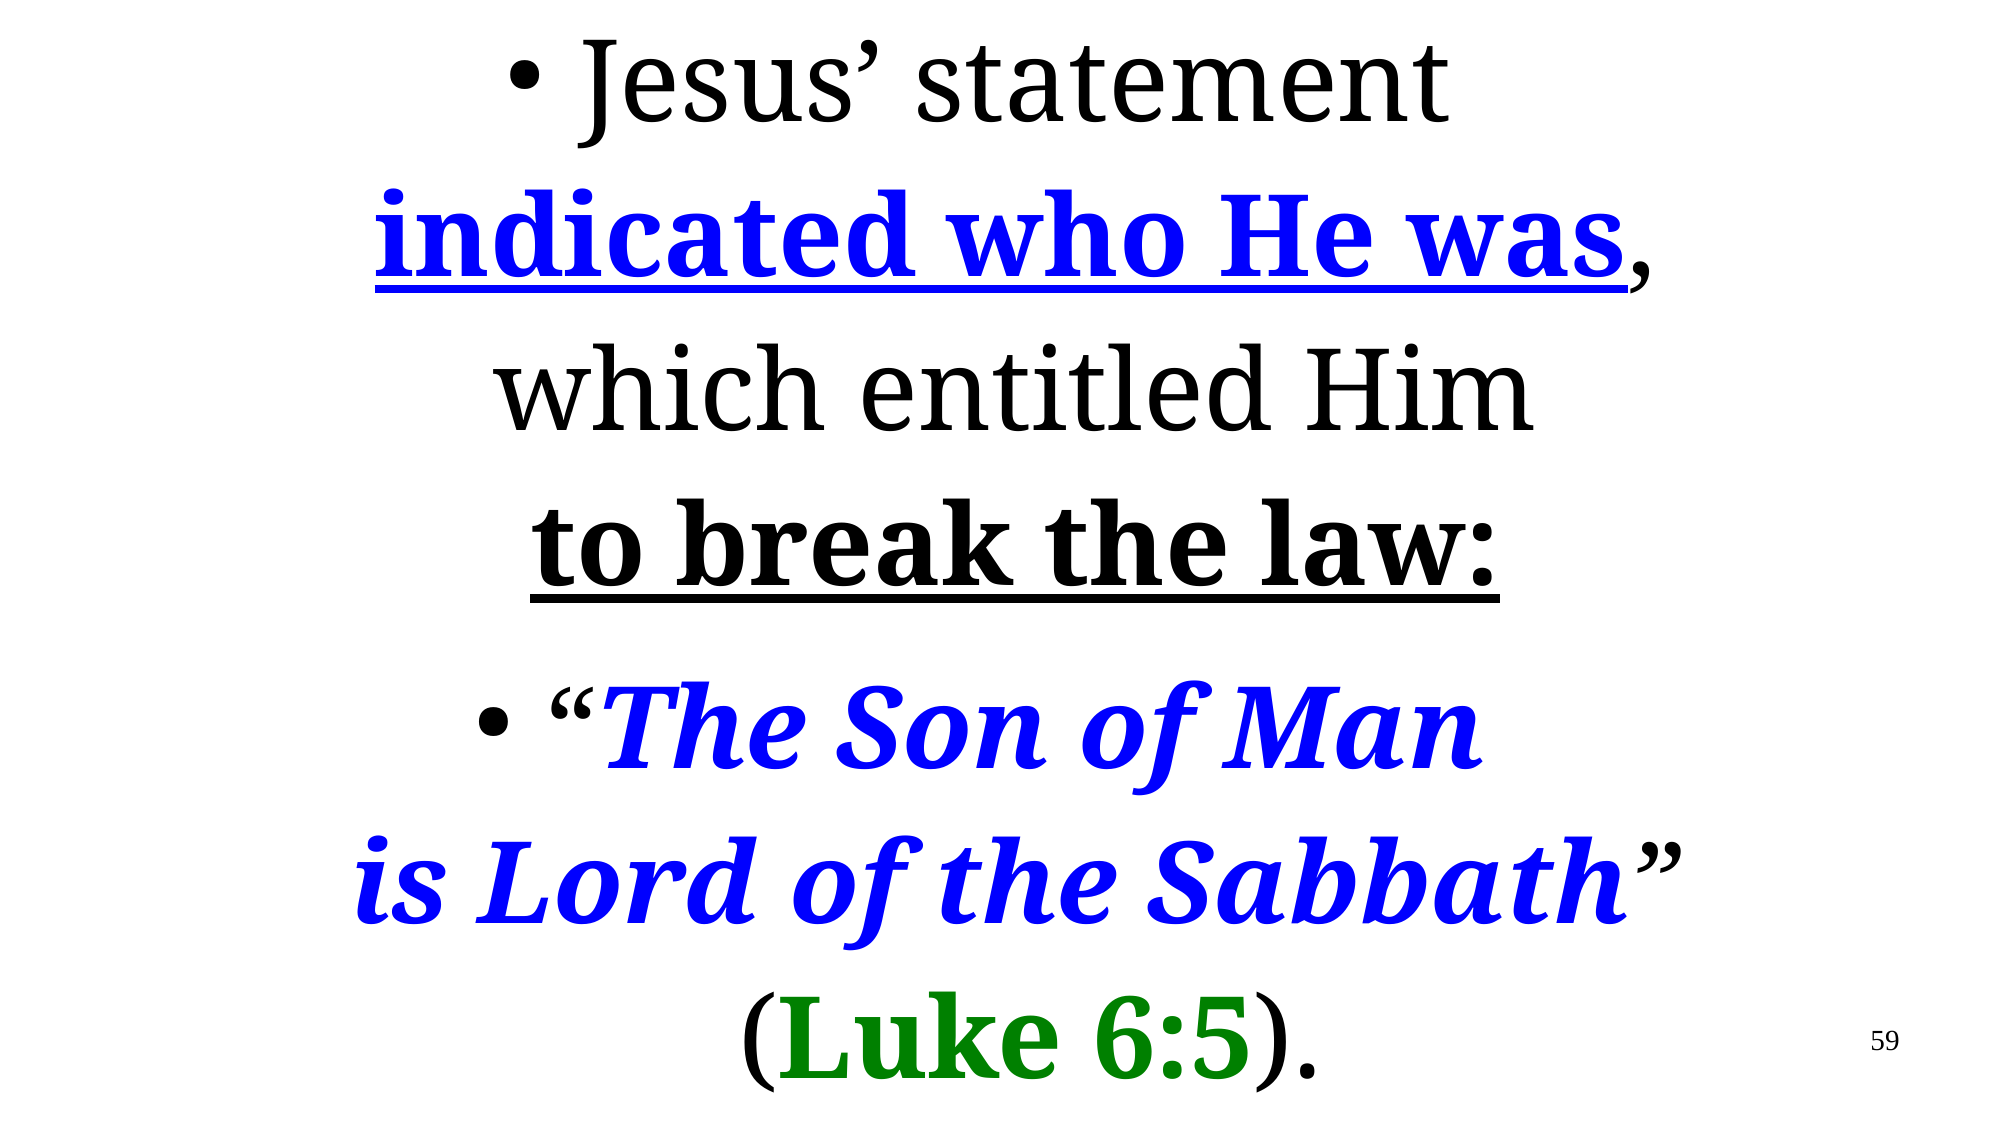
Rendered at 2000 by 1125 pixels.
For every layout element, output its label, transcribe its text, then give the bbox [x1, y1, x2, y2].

list Jesus’ statement indicated who He was, which entitled Him to break the law: “The Son of Man is Lord of the Sabbath” (Luke 6:5). [0, 0, 1996, 1123]
